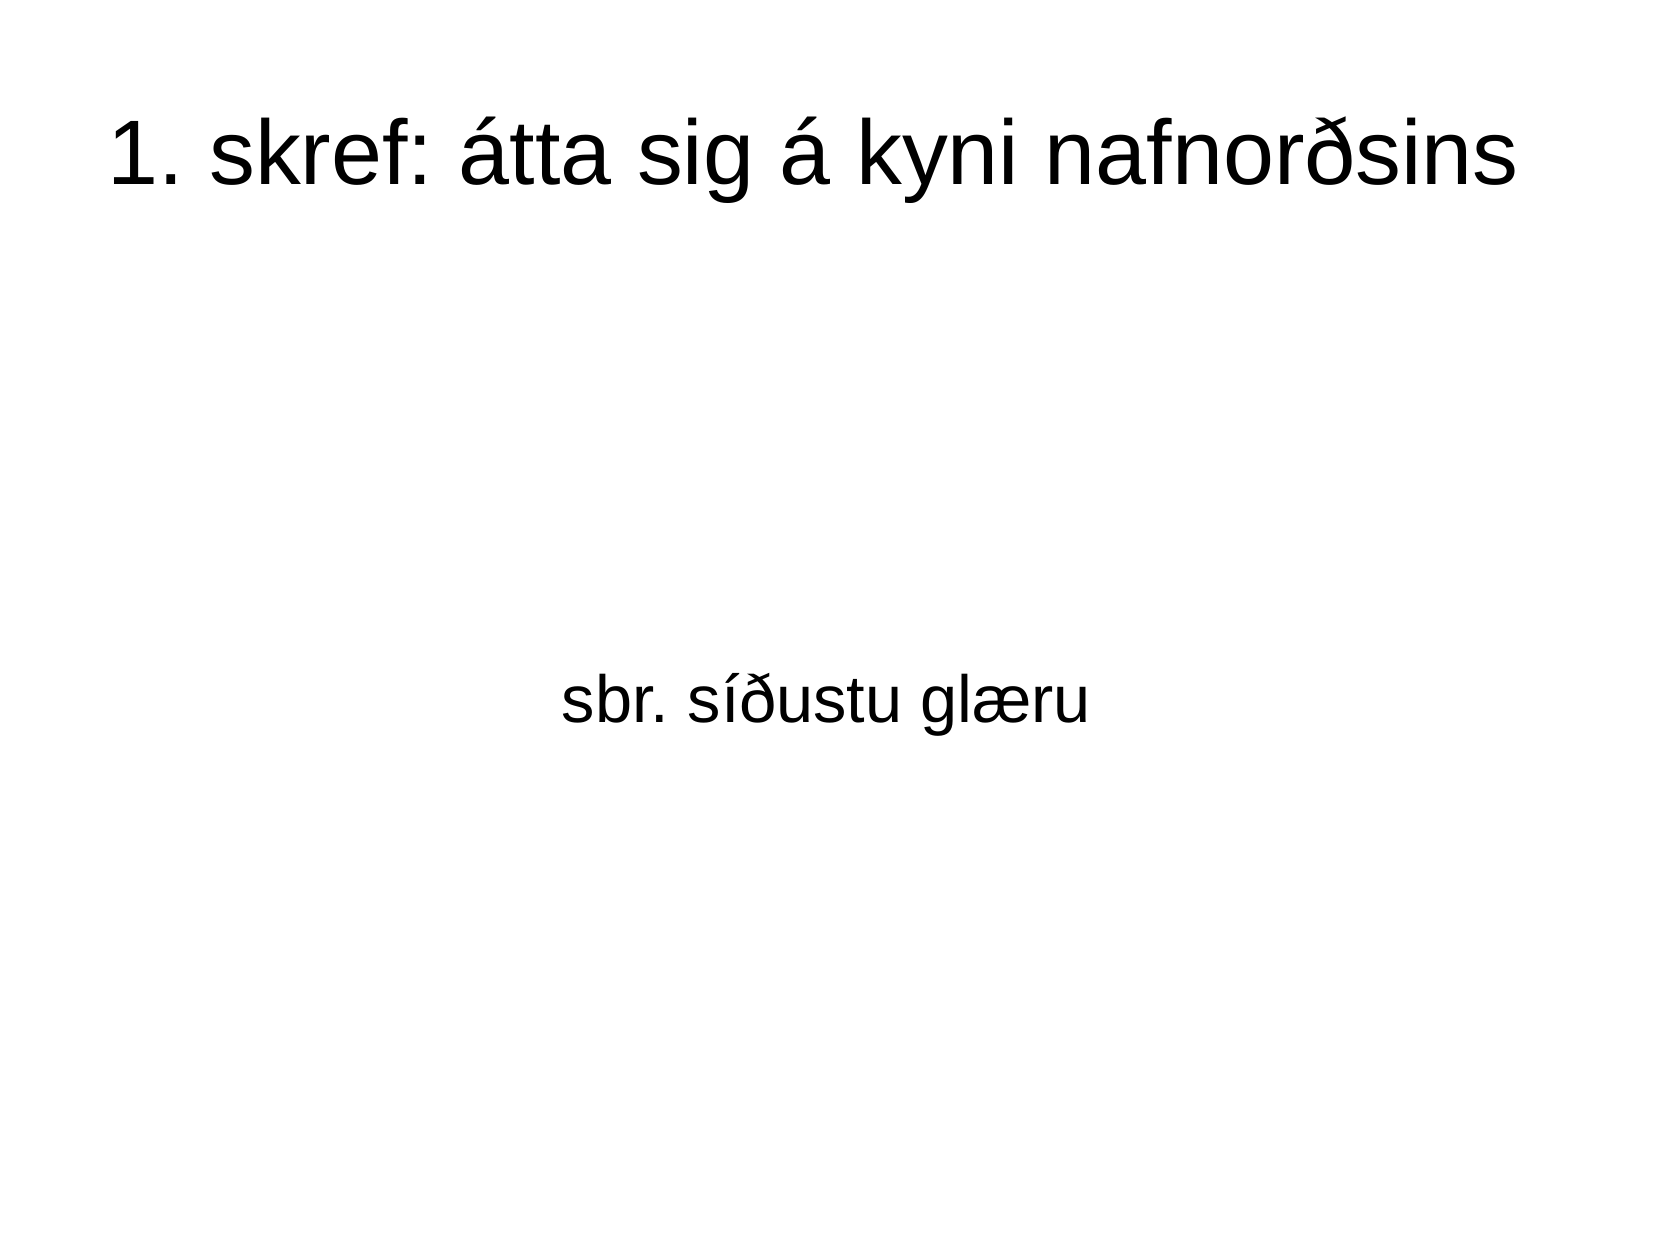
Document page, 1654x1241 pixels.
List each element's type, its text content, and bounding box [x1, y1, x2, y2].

subtitle sbr. síðustu glæru [82, 297, 1571, 1102]
title 1. skref: átta sig á kyni nafnorðsins [82, 56, 1571, 250]
